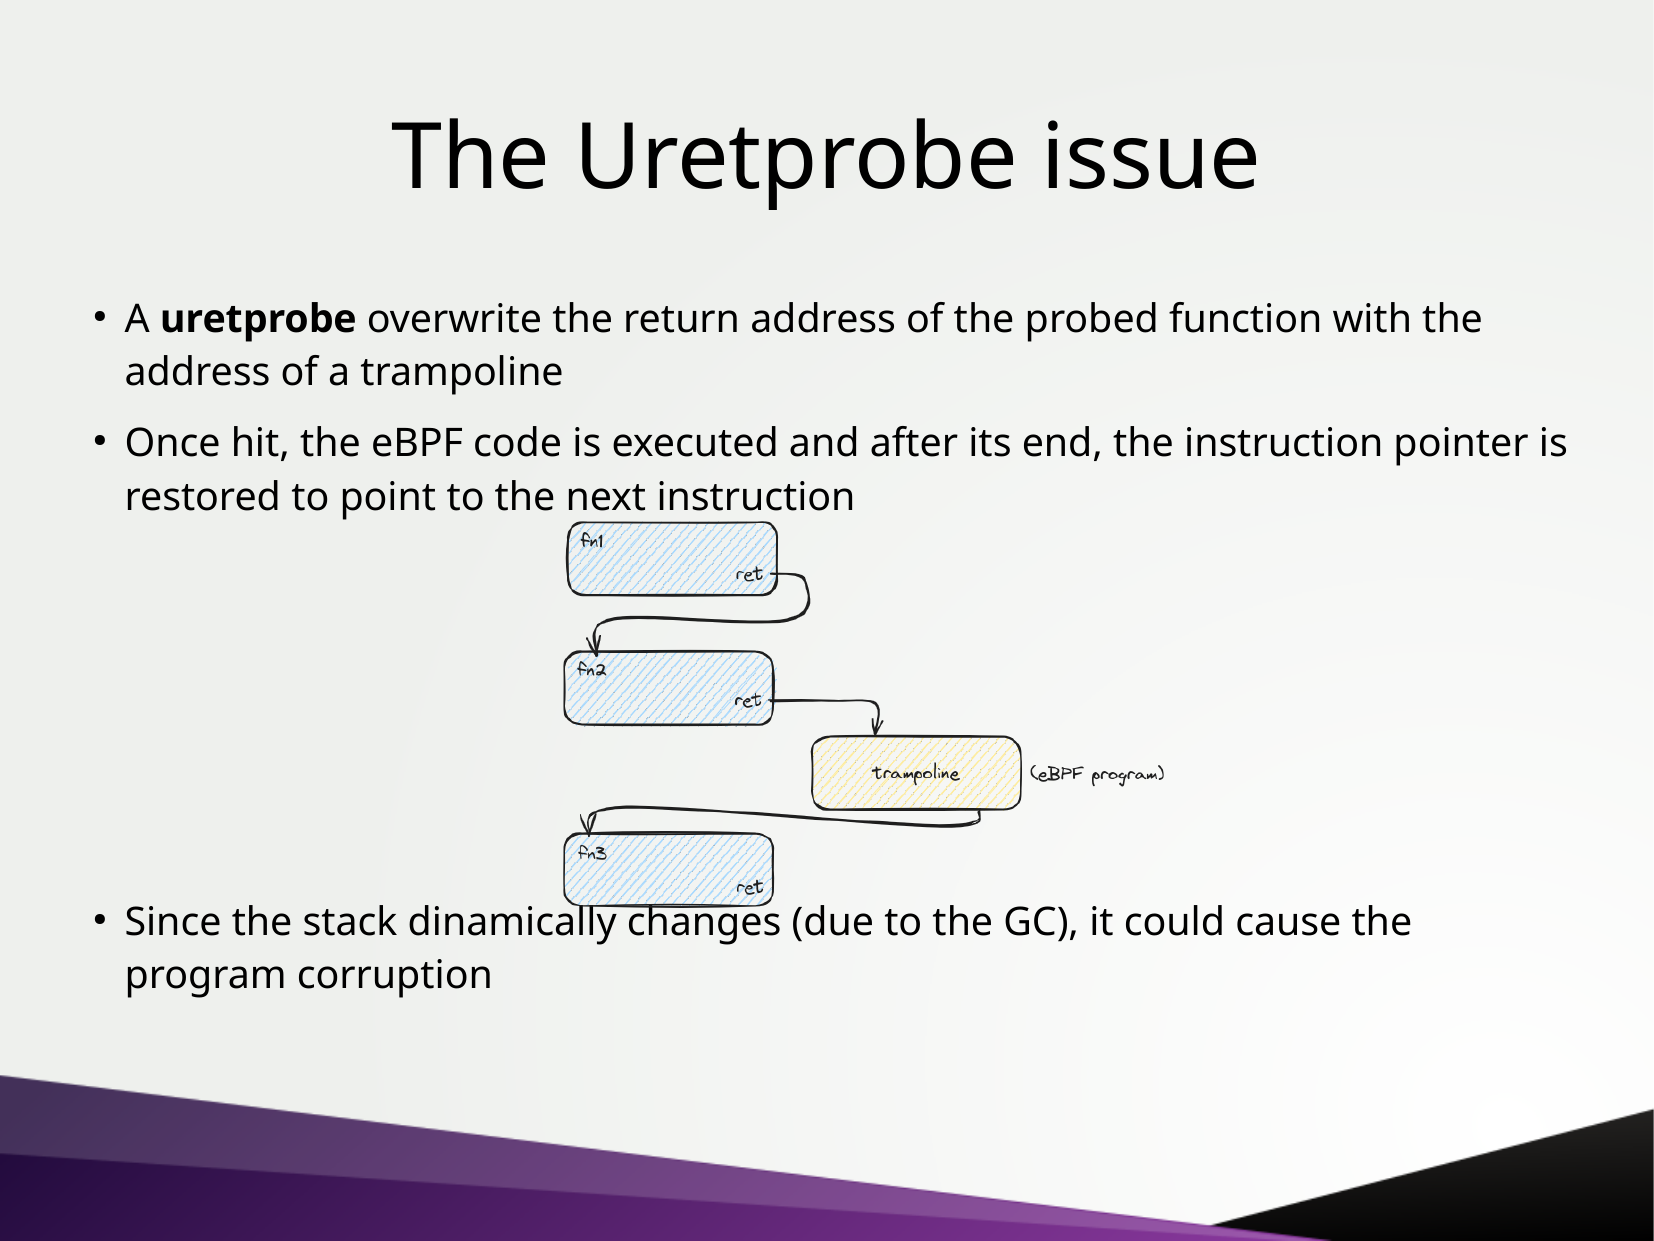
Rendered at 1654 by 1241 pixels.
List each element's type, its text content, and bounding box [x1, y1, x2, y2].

list A uretprobe overwrite the return address of the probed function with the address of a trampoline Once hit, the eBPF code is executed and after its end, the instruction pointer is restored to point to the next instruction Since the stack dinamically changes (due to the GC), it could cause the program corruption [82, 290, 1571, 1010]
picture [0, 0, 1654, 1241]
title The Uretprobe issue [82, 49, 1571, 257]
